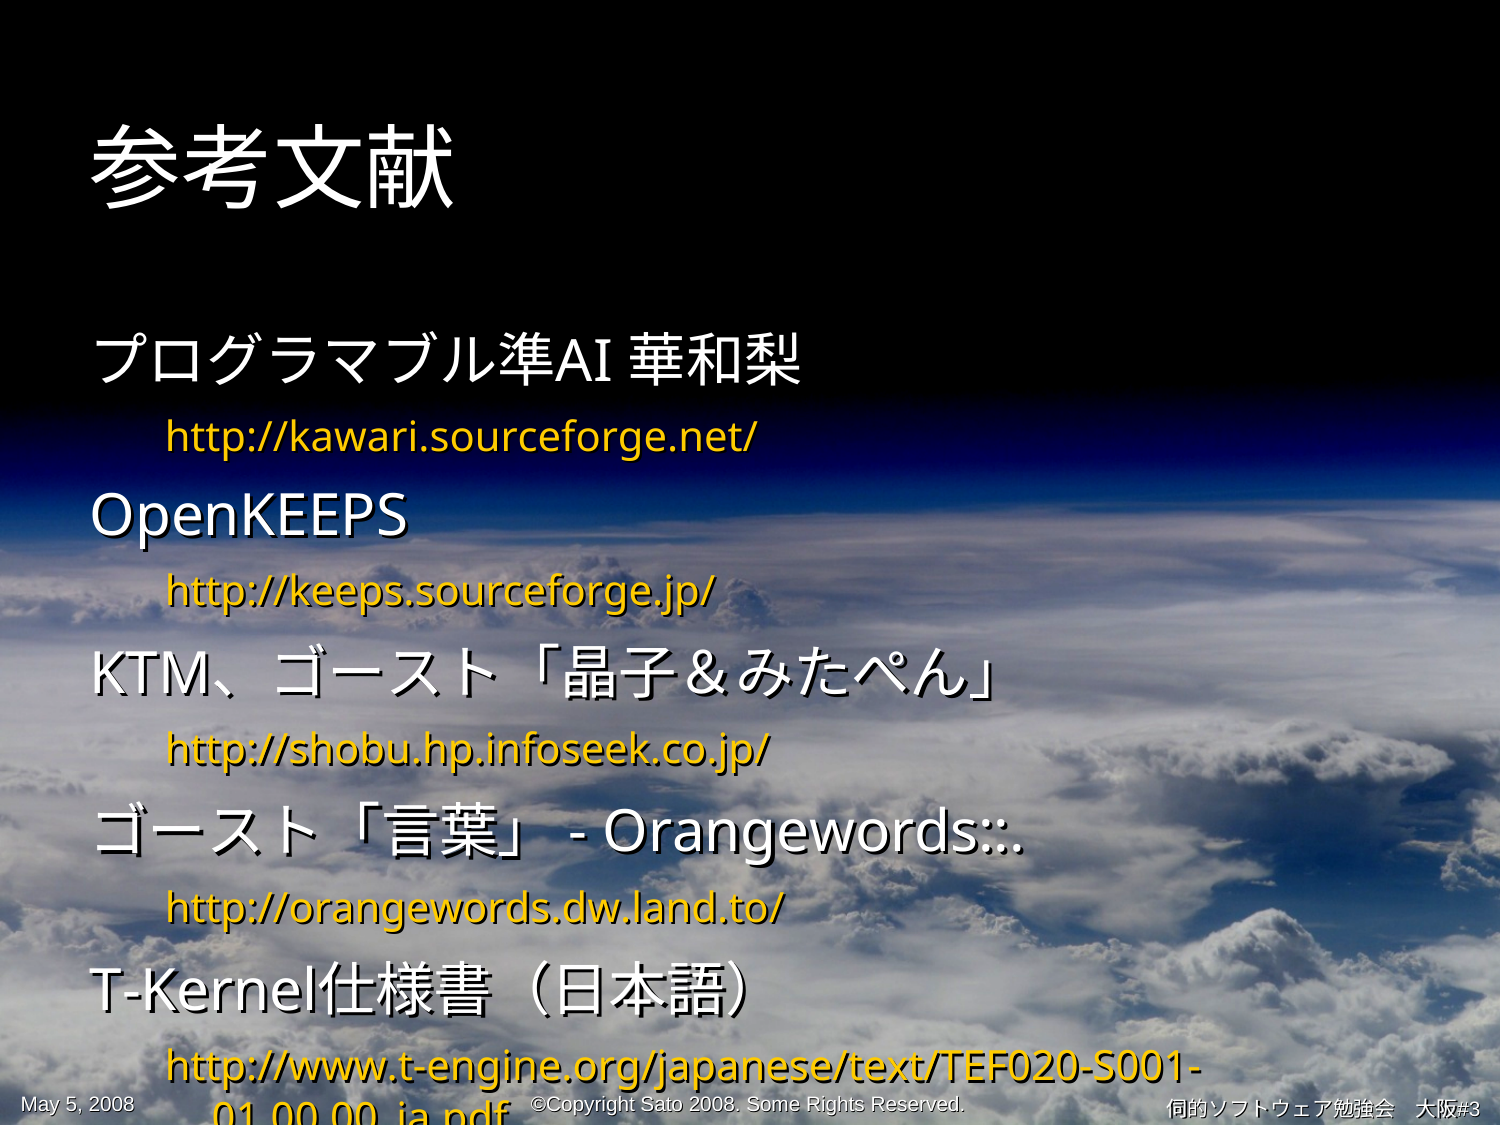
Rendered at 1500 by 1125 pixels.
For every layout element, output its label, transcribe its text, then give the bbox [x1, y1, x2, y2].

title 参考文献 [75, 47, 1426, 276]
list プログラマブル準AI 華和梨 http://kawari.sourceforge.net/ OpenKEEPS http://keeps.sourceforge.jp/ KTM、ゴースト「晶子＆みたぺん」 http://shobu.hp.infoseek.co.jp/ ゴースト「言葉」 - Orangewords::. http://orangewords.dw.land.to/ T-Kernel仕様書（日本語） http://www.t-engine.org/japanese/text/TEF020-S001-01.00.00_ja.pdf [75, 312, 1426, 1063]
